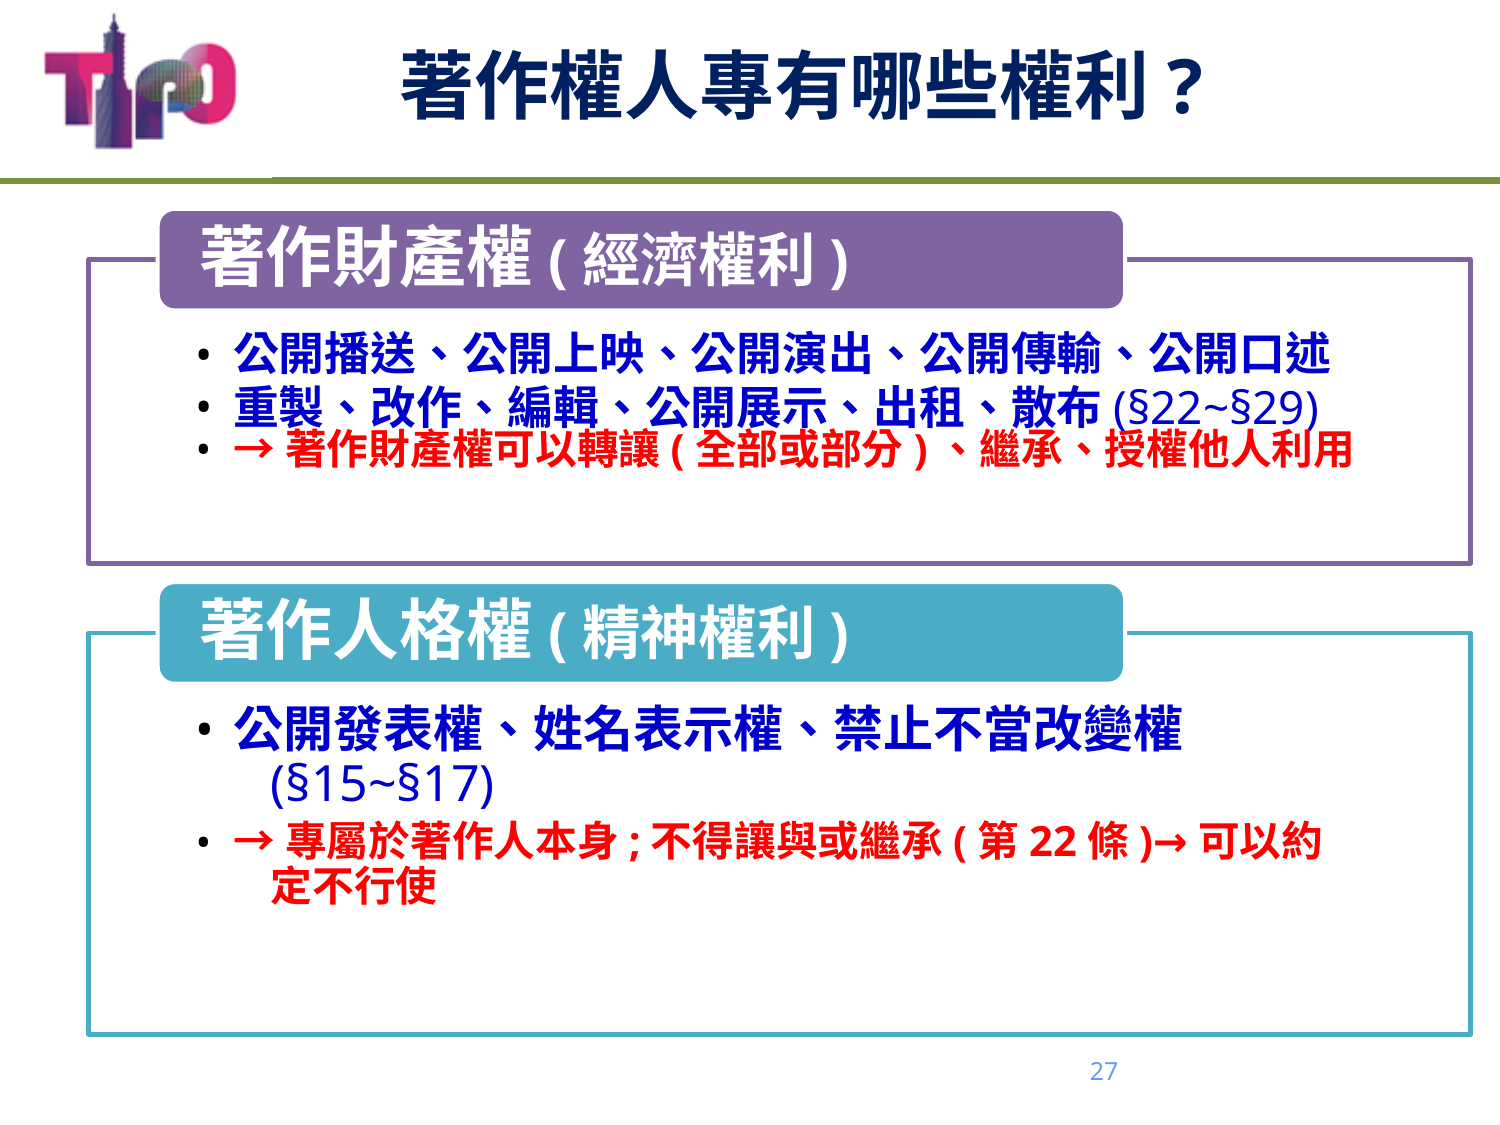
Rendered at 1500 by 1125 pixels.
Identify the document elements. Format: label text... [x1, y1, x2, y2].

text_box 公開播送、公開上映、公開演出、公開傳輸、公開口述 重製、改作、編輯、公開展示、出租、散布(§22~§29) →著作財產權可以轉讓(全部或部分)、繼承、授權他人利用 [88, 259, 1471, 564]
title 著作權人專有哪些權利? [191, 30, 1412, 138]
text_box 公開發表權、姓名表示權、禁止不當改變權(§15~§17) →專屬於著作人本身;不得讓與或繼承(第22條)→可以約定不行使 [88, 632, 1471, 1035]
text_box 著作財產權(經濟權利) [157, 208, 1126, 311]
text_box 著作人格權(精神權利) [157, 582, 1126, 684]
text_box 27 [1074, 1042, 1426, 1103]
